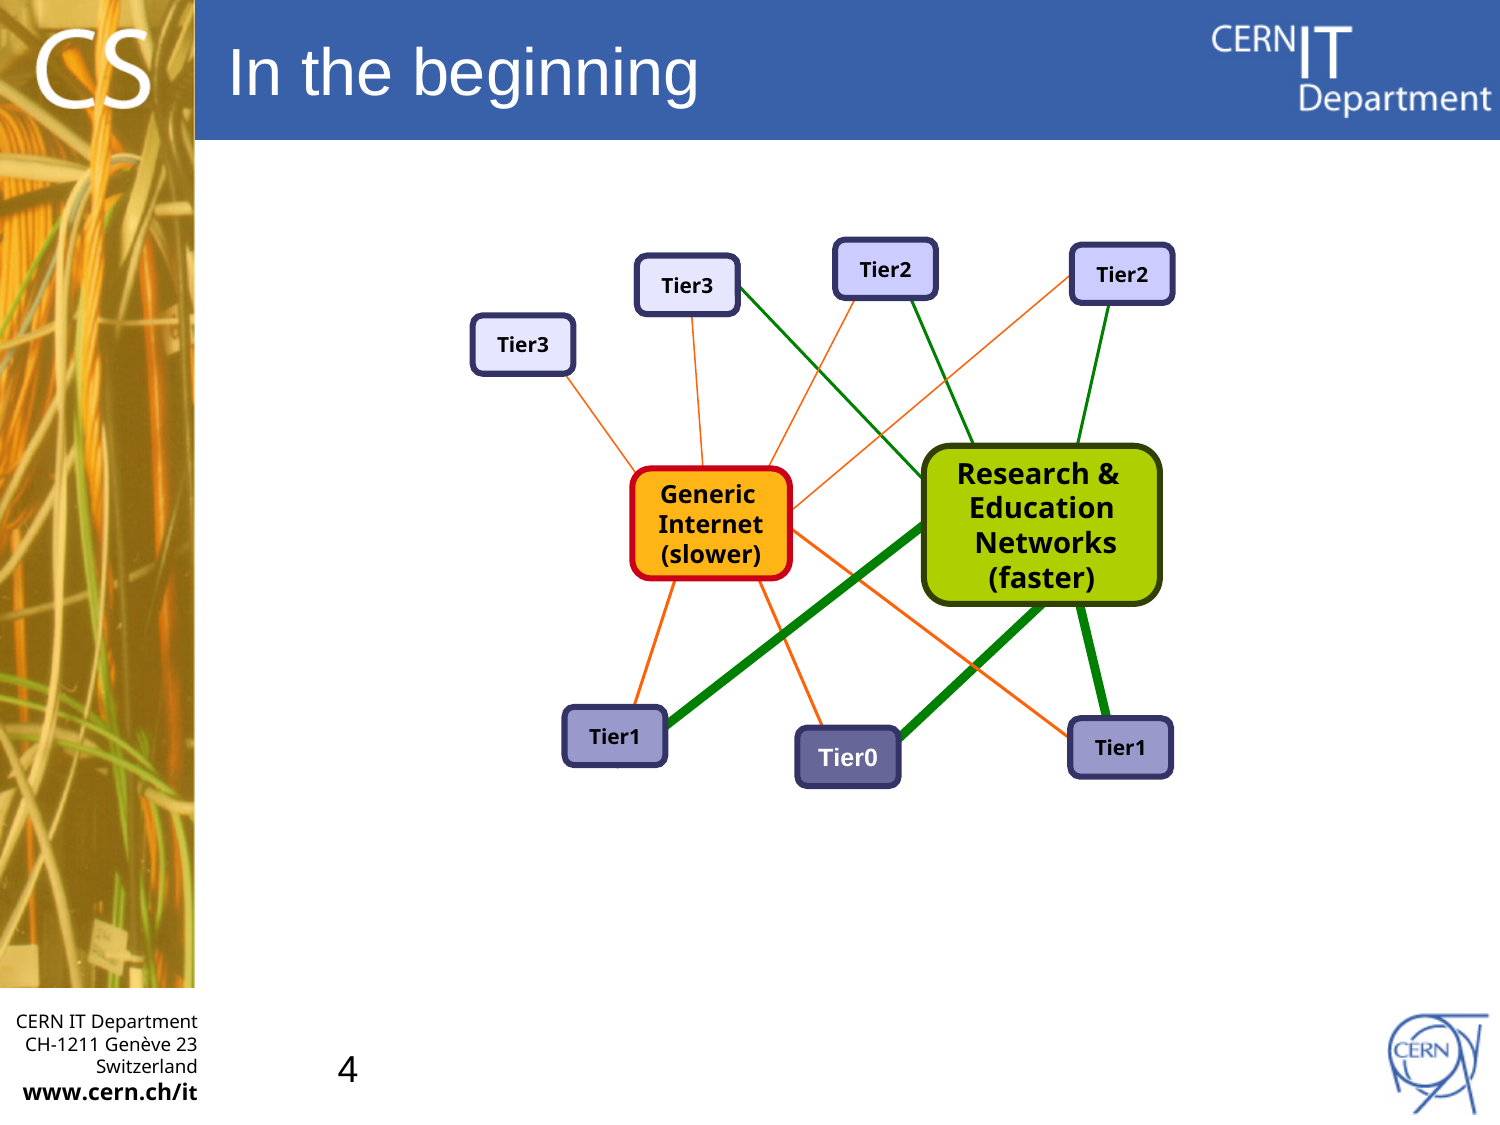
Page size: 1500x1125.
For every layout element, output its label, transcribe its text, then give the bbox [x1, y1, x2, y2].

text_box Research & Education Networks (faster) [923, 445, 1160, 604]
picture [0, 0, 212, 988]
text_box Tier3 [636, 255, 738, 315]
text_box Tier2 [835, 239, 936, 298]
picture [1126, 0, 1500, 140]
text_box Tier1 [1070, 718, 1172, 777]
picture [1387, 1012, 1490, 1115]
text_box Tier0 [797, 727, 899, 787]
text_box Tier1 [564, 706, 666, 766]
text_box Generic Internet (slower) [632, 468, 790, 579]
text_box Tier3 [472, 315, 574, 374]
text_box In the beginning [212, 0, 1126, 157]
text_box Tier2 [1071, 244, 1173, 303]
